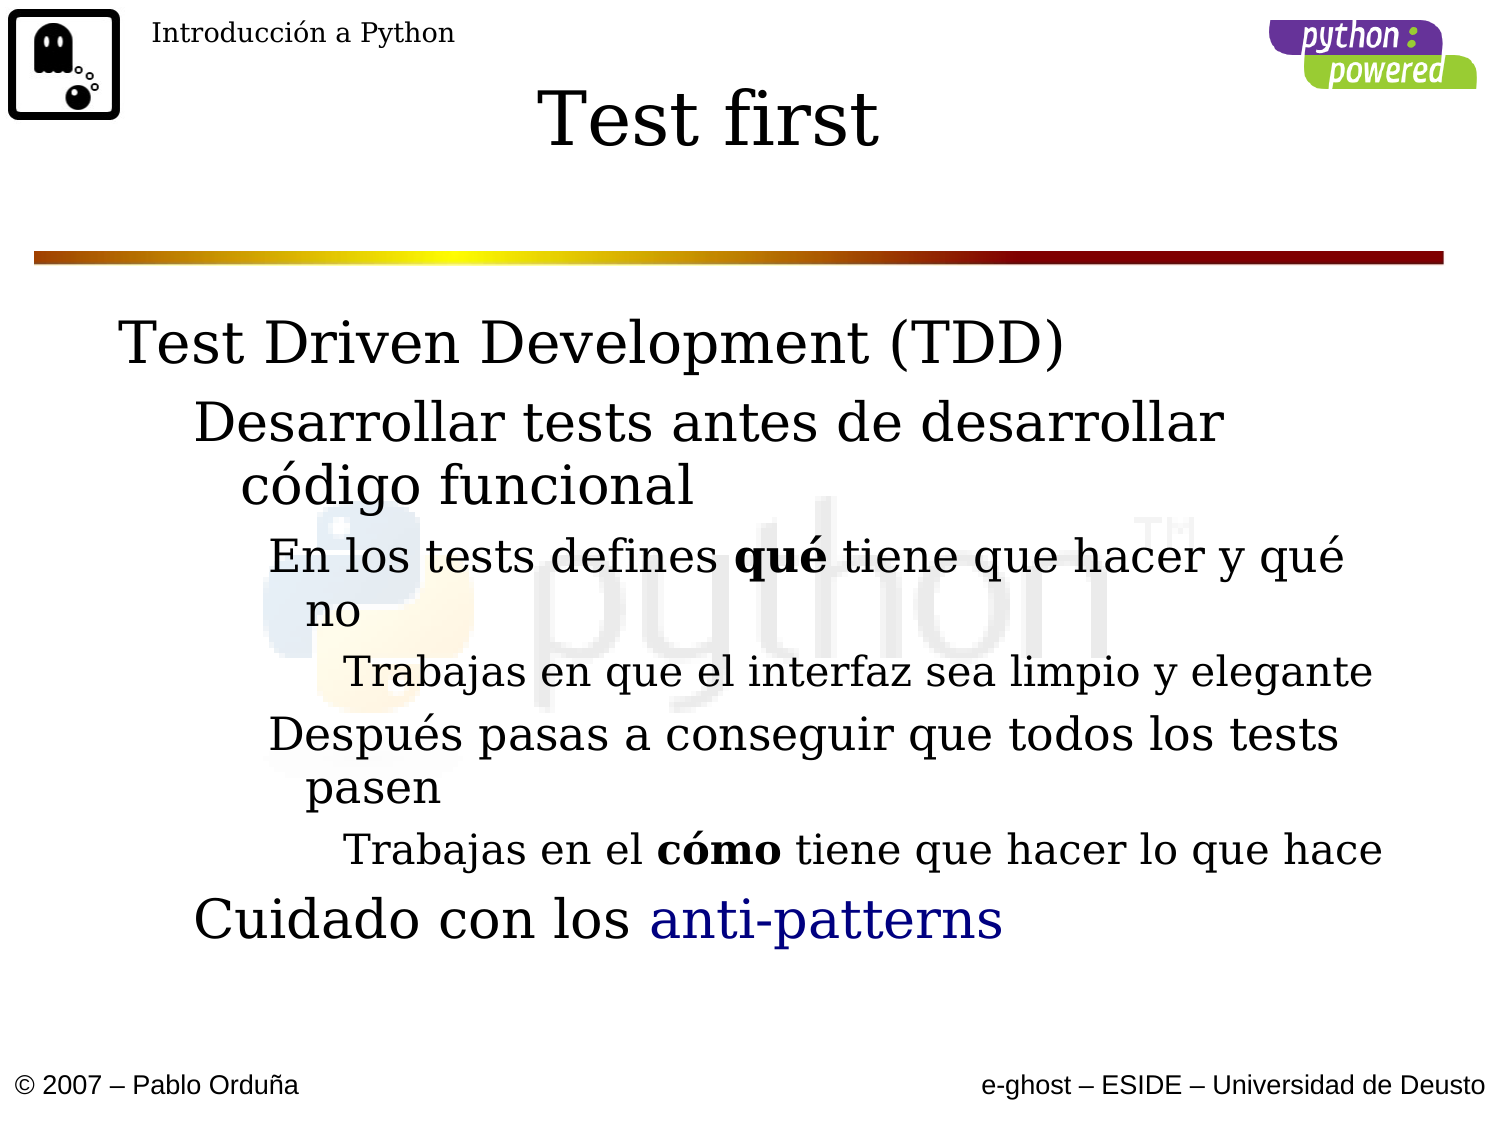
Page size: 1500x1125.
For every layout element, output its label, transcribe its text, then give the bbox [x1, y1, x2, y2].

list Test Driven Development (TDD) Desarrollar tests antes de desarrollar código funcional En los tests defines qué tiene que hacer y qué no Trabajas en que el interfaz sea limpio y elegante Después pasas a conseguir que todos los tests pasen Trabajas en el cómo tiene que hacer lo que hace Cuidado con los anti-patterns [118, 309, 1394, 1001]
title Test first [118, 66, 1300, 174]
picture [5, 7, 125, 124]
picture [34, 251, 1447, 266]
picture [1269, 20, 1477, 89]
